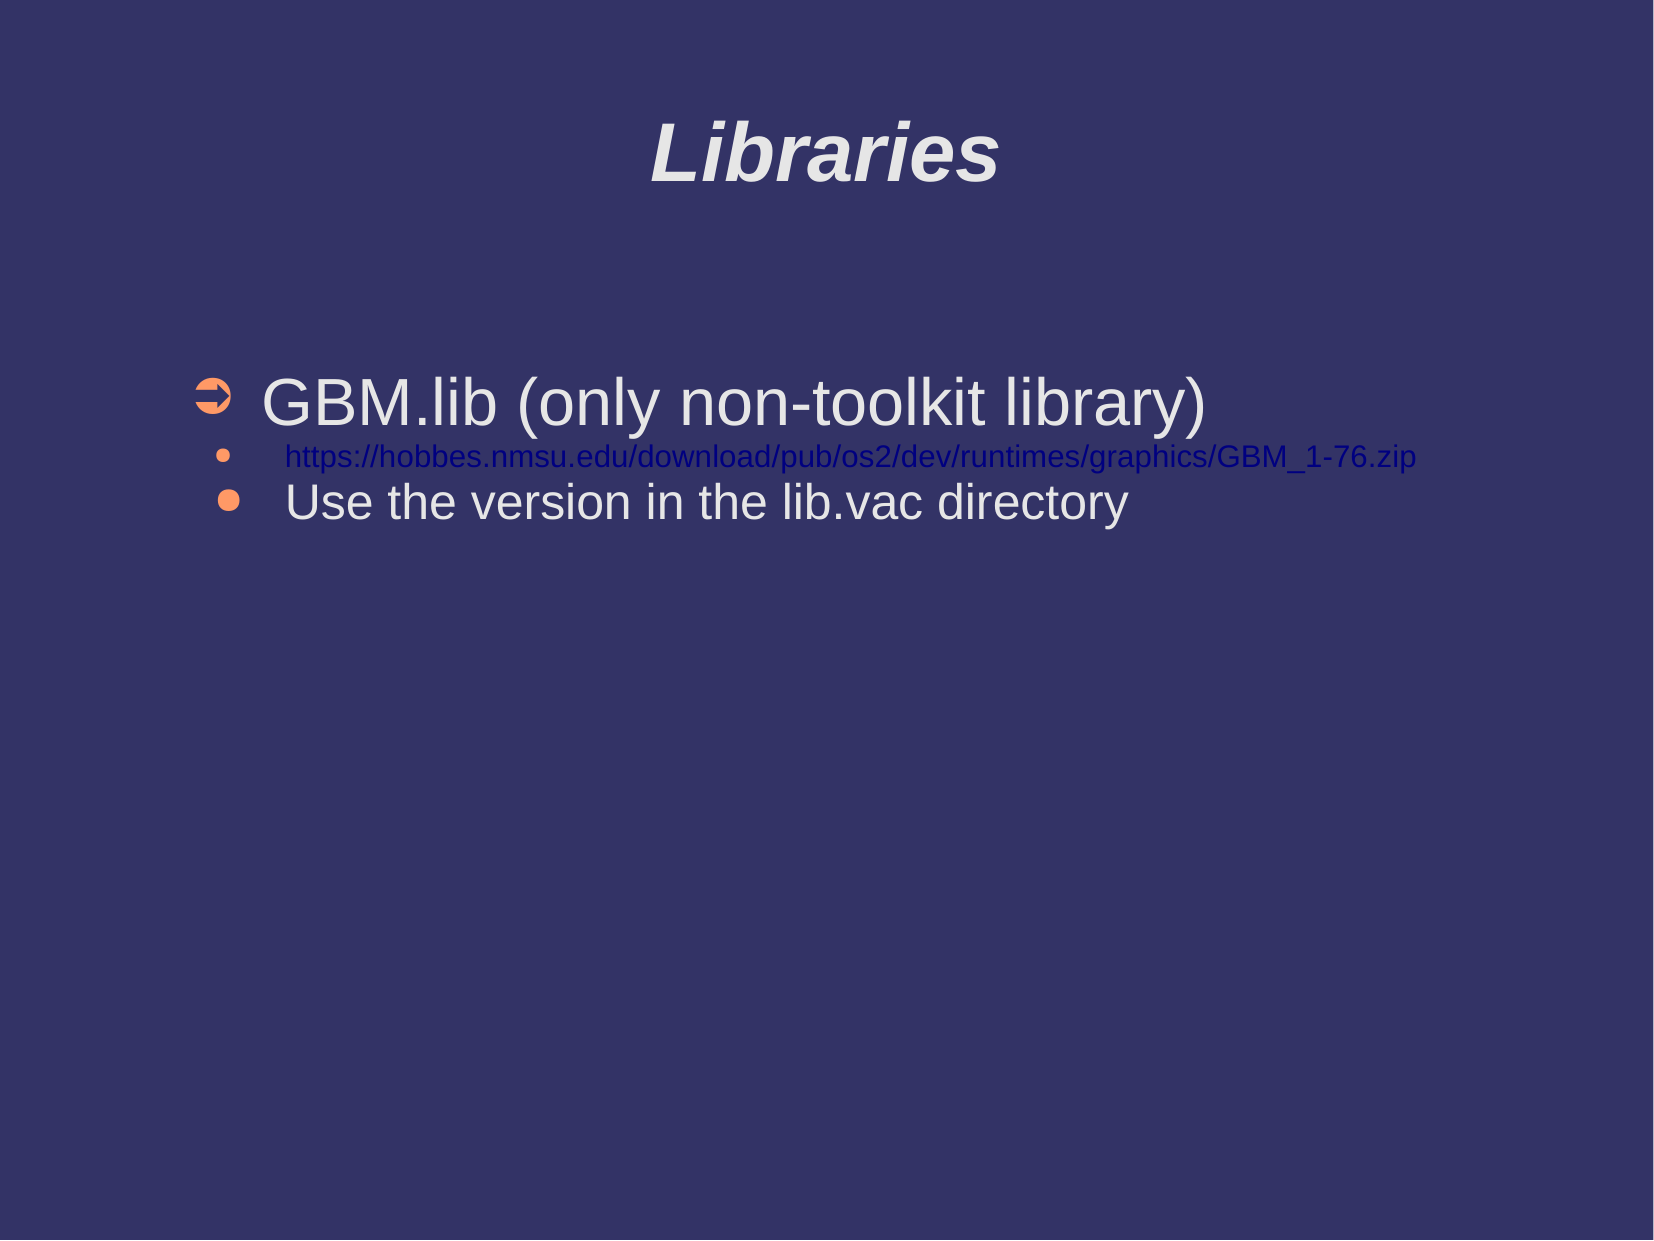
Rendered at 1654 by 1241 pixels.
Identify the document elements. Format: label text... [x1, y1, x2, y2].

title Libraries [82, 49, 1571, 257]
list GBM.lib (only non-toolkit library) https://hobbes.nmsu.edu/download/pub/os2/dev/runtimes/graphics/GBM_1-76.zip Use the version in the lib.vac directory [178, 364, 1570, 1147]
